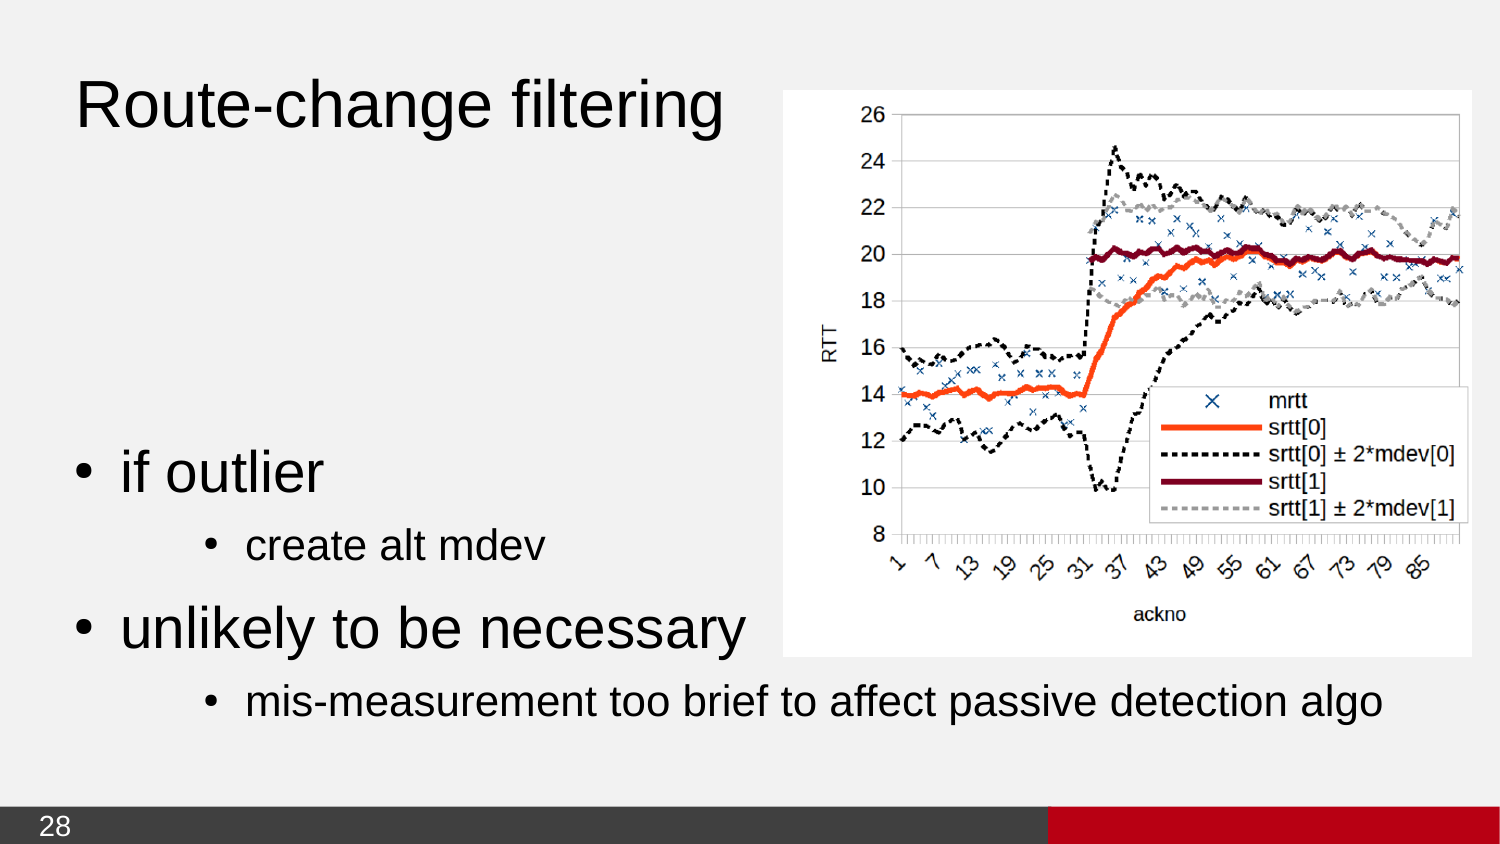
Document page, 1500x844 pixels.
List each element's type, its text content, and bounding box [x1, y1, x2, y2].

picture [783, 90, 1472, 657]
list if outlier create alt mdev unlikely to be necessary mis-measurement too brief to affect passive detection algo [57, 439, 1408, 764]
title Route-change filtering [75, 33, 1425, 175]
